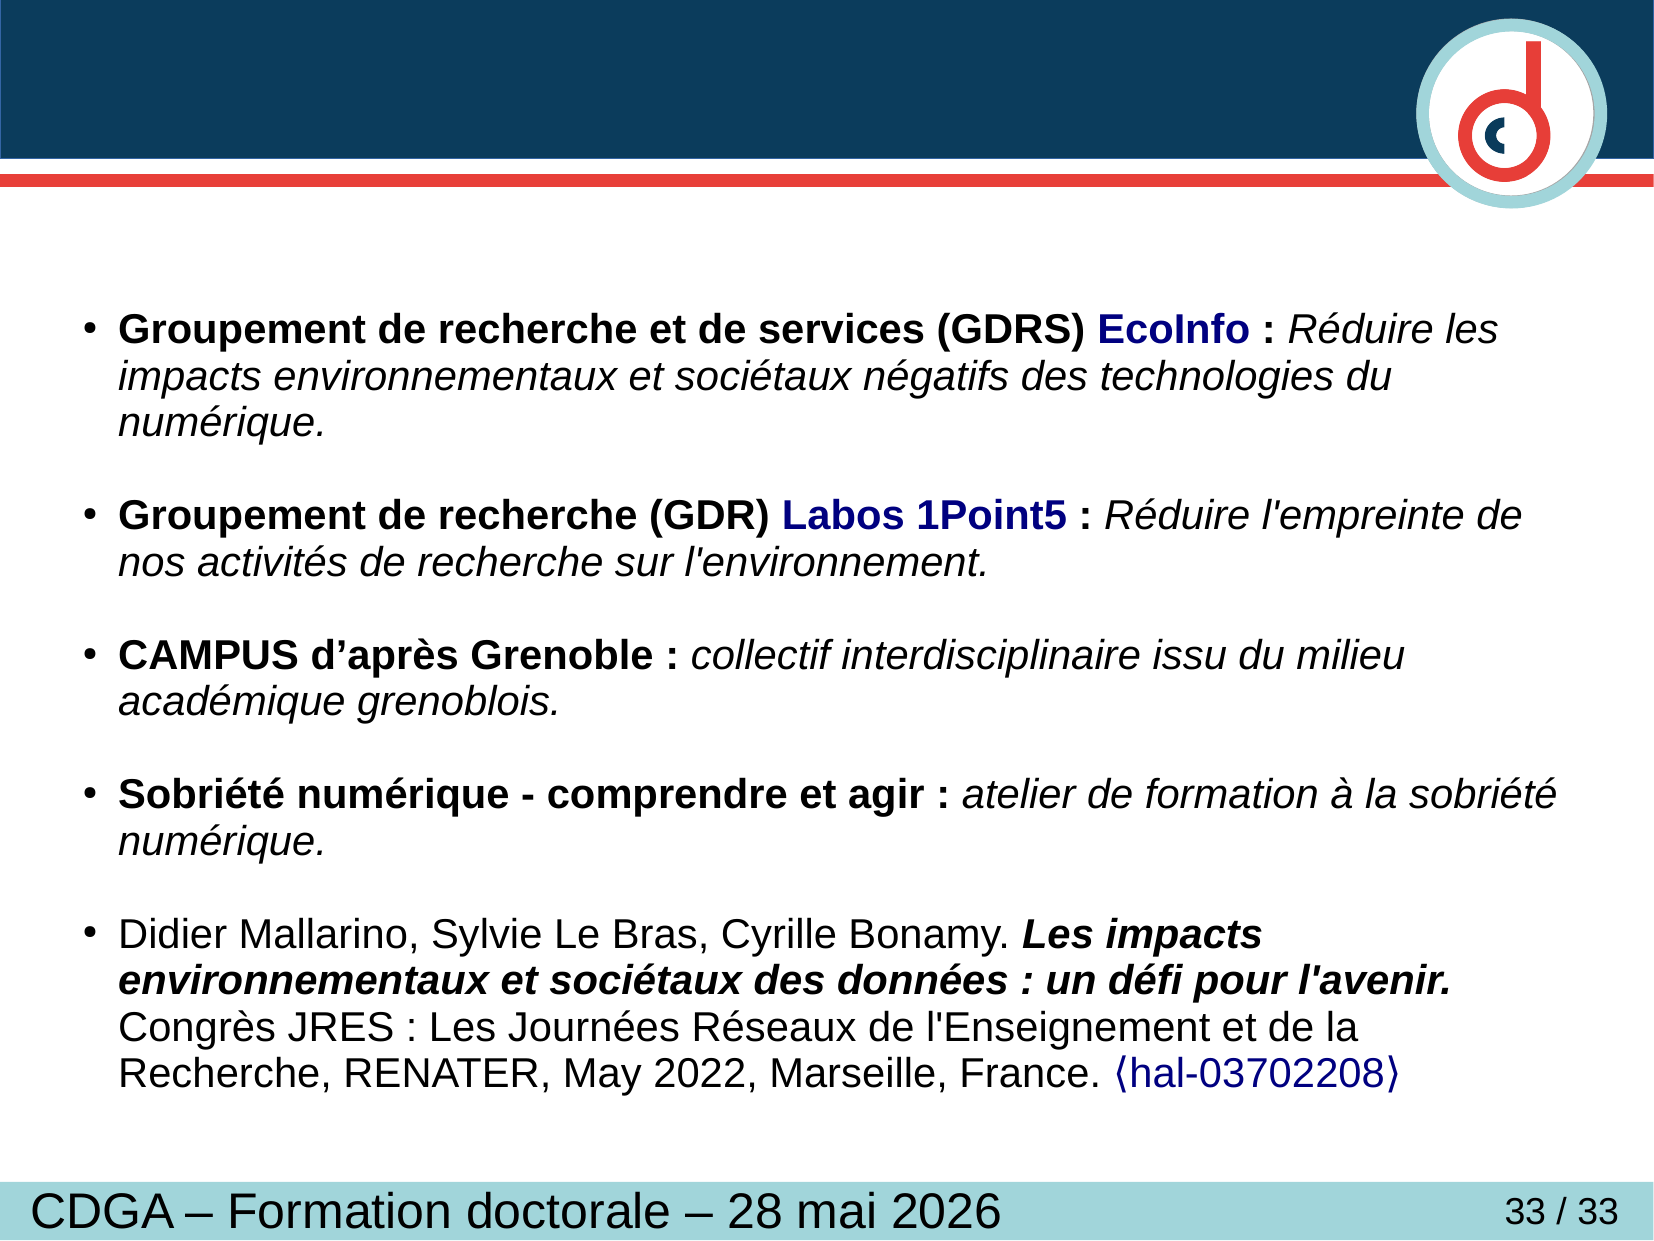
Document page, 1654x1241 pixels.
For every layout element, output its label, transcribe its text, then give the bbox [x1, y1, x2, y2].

subtitle Groupement de recherche et de services (GDRS) EcoInfo : Réduire les impacts environnementaux et sociétaux négatifs des technologies du numérique. Groupement de recherche (GDR) Labos 1Point5 : Réduire l'empreinte de nos activités de recherche sur l'environnement. CAMPUS d’après Grenoble : collectif interdisciplinaire issu du milieu académique grenoblois. Sobriété numérique - comprendre et agir : atelier de formation à la sobriété numérique. Didier Mallarino, Sylvie Le Bras, Cyrille Bonamy. Les impacts environnementaux et sociétaux des données : un défi pour l'avenir. Congrès JRES : Les Journées Réseaux de l'Enseignement et de la Recherche, RENATER, May 2022, Marseille, France. ⟨hal-03702208⟩ [82, 265, 1571, 1138]
